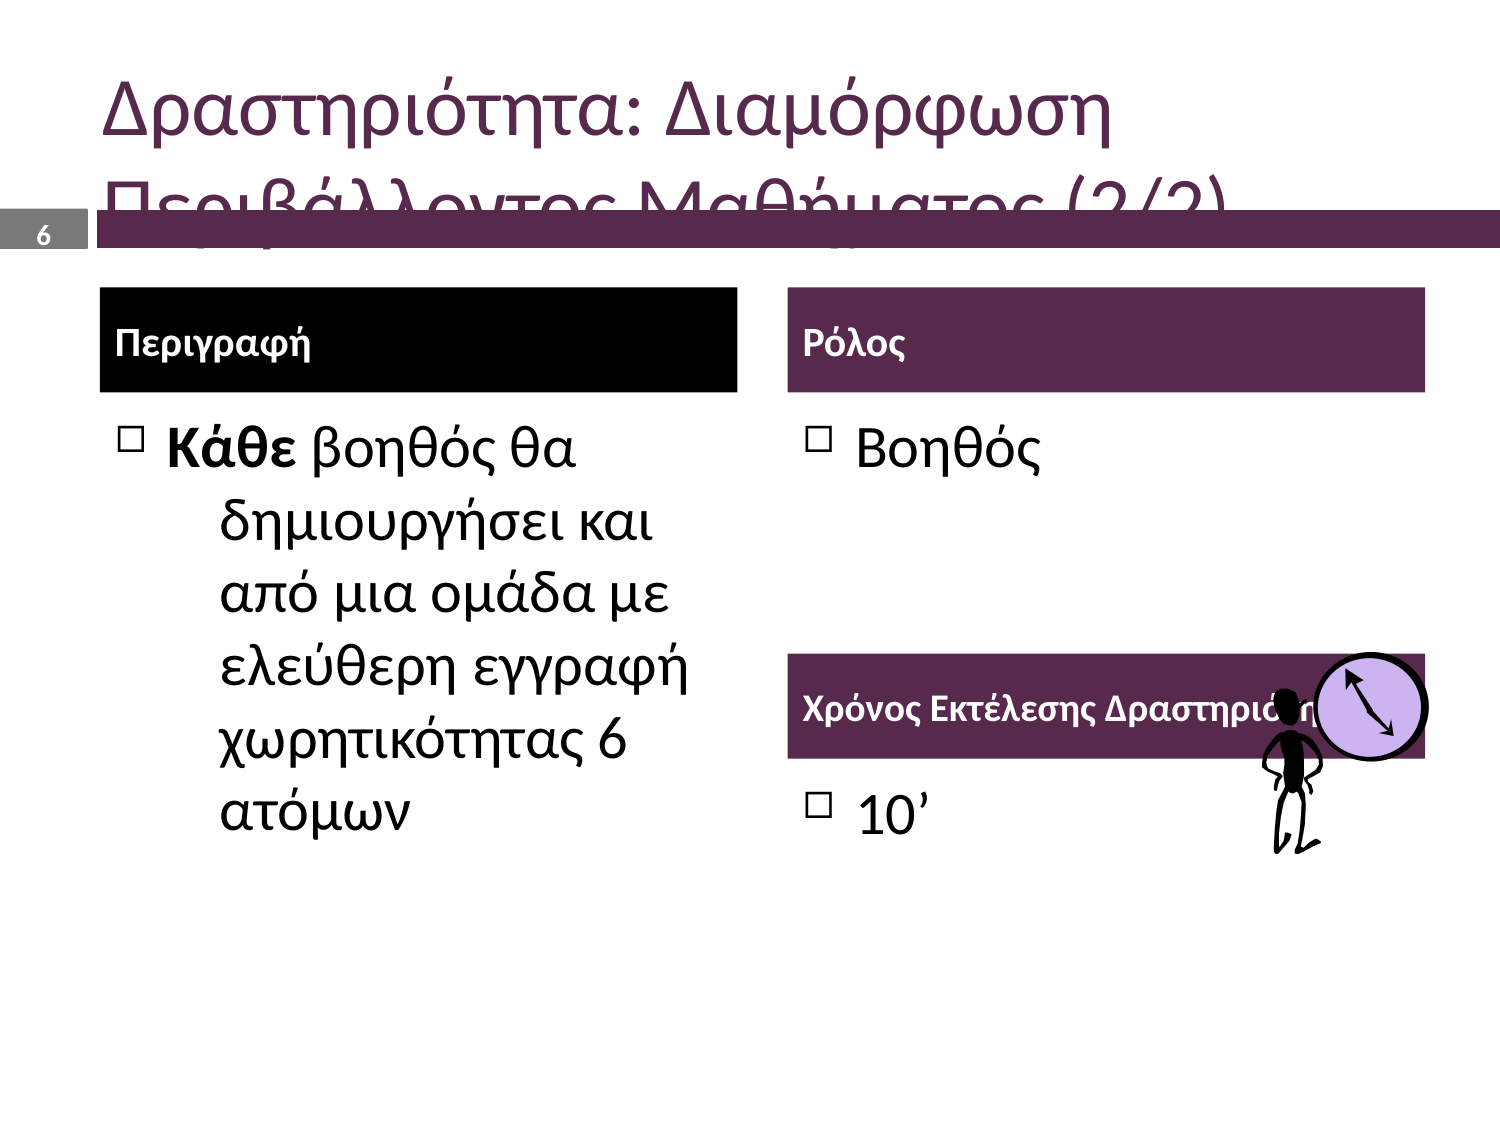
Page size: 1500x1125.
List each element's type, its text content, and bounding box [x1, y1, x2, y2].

list 10’ [787, 766, 1426, 988]
list Χρόνος Εκτέλεσης Δραστηριότητας [787, 653, 1262, 759]
list Ρόλος [787, 287, 1426, 393]
list Περιγραφή [99, 287, 738, 393]
list Κάθε βοηθός θα δημιουργήσει και από μια ομάδα με ελεύθερη εγγραφή χωρητικότητας 6 ατόμων [99, 399, 738, 988]
title Δραστηριότητα: Διαμόρφωση Περιβάλλοντος Μαθήματος (2/2) [87, 44, 1426, 188]
list Βοηθός [787, 399, 1426, 634]
picture [1262, 652, 1429, 854]
text_box [0, 208, 88, 249]
